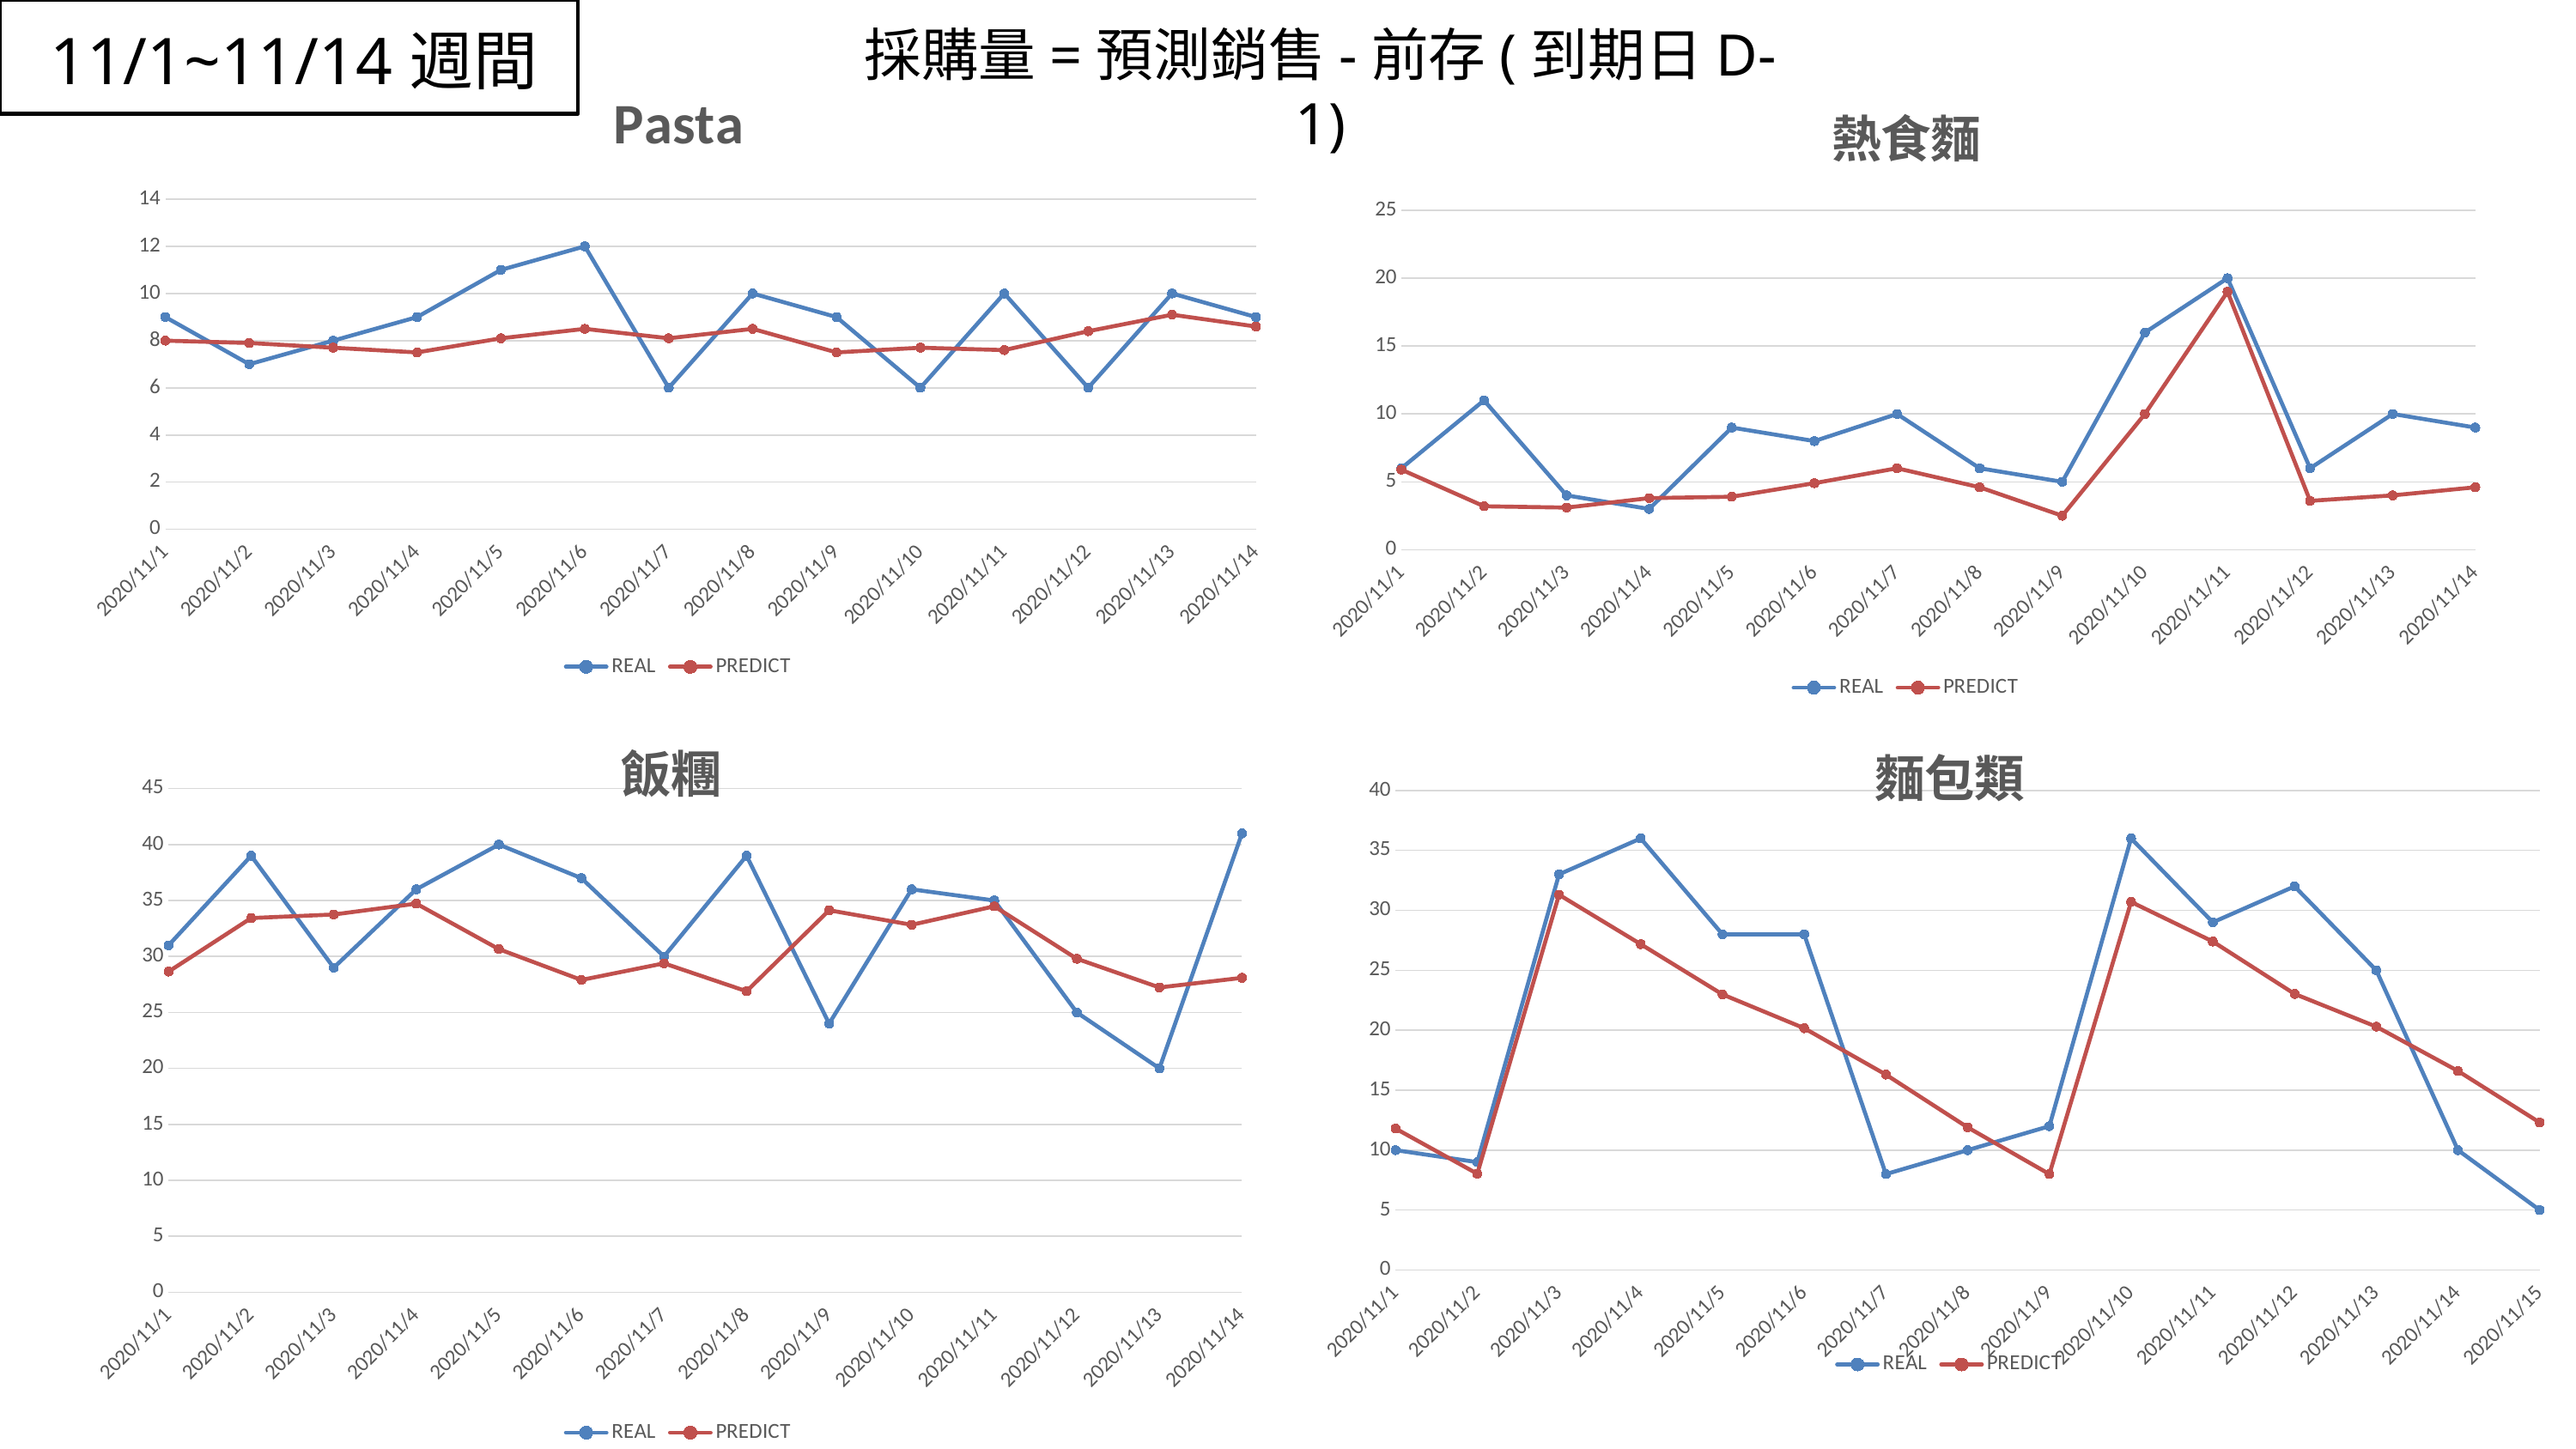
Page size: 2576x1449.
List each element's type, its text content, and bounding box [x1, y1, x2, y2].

text_box 11/1~11/14週間 [37, 13, 560, 105]
chart [69, 64, 576, 112]
chart [1305, 64, 2576, 1381]
text_box 採購量=預測銷售-前存(到期日D-1) [845, 11, 1796, 94]
chart [69, 64, 1289, 1449]
